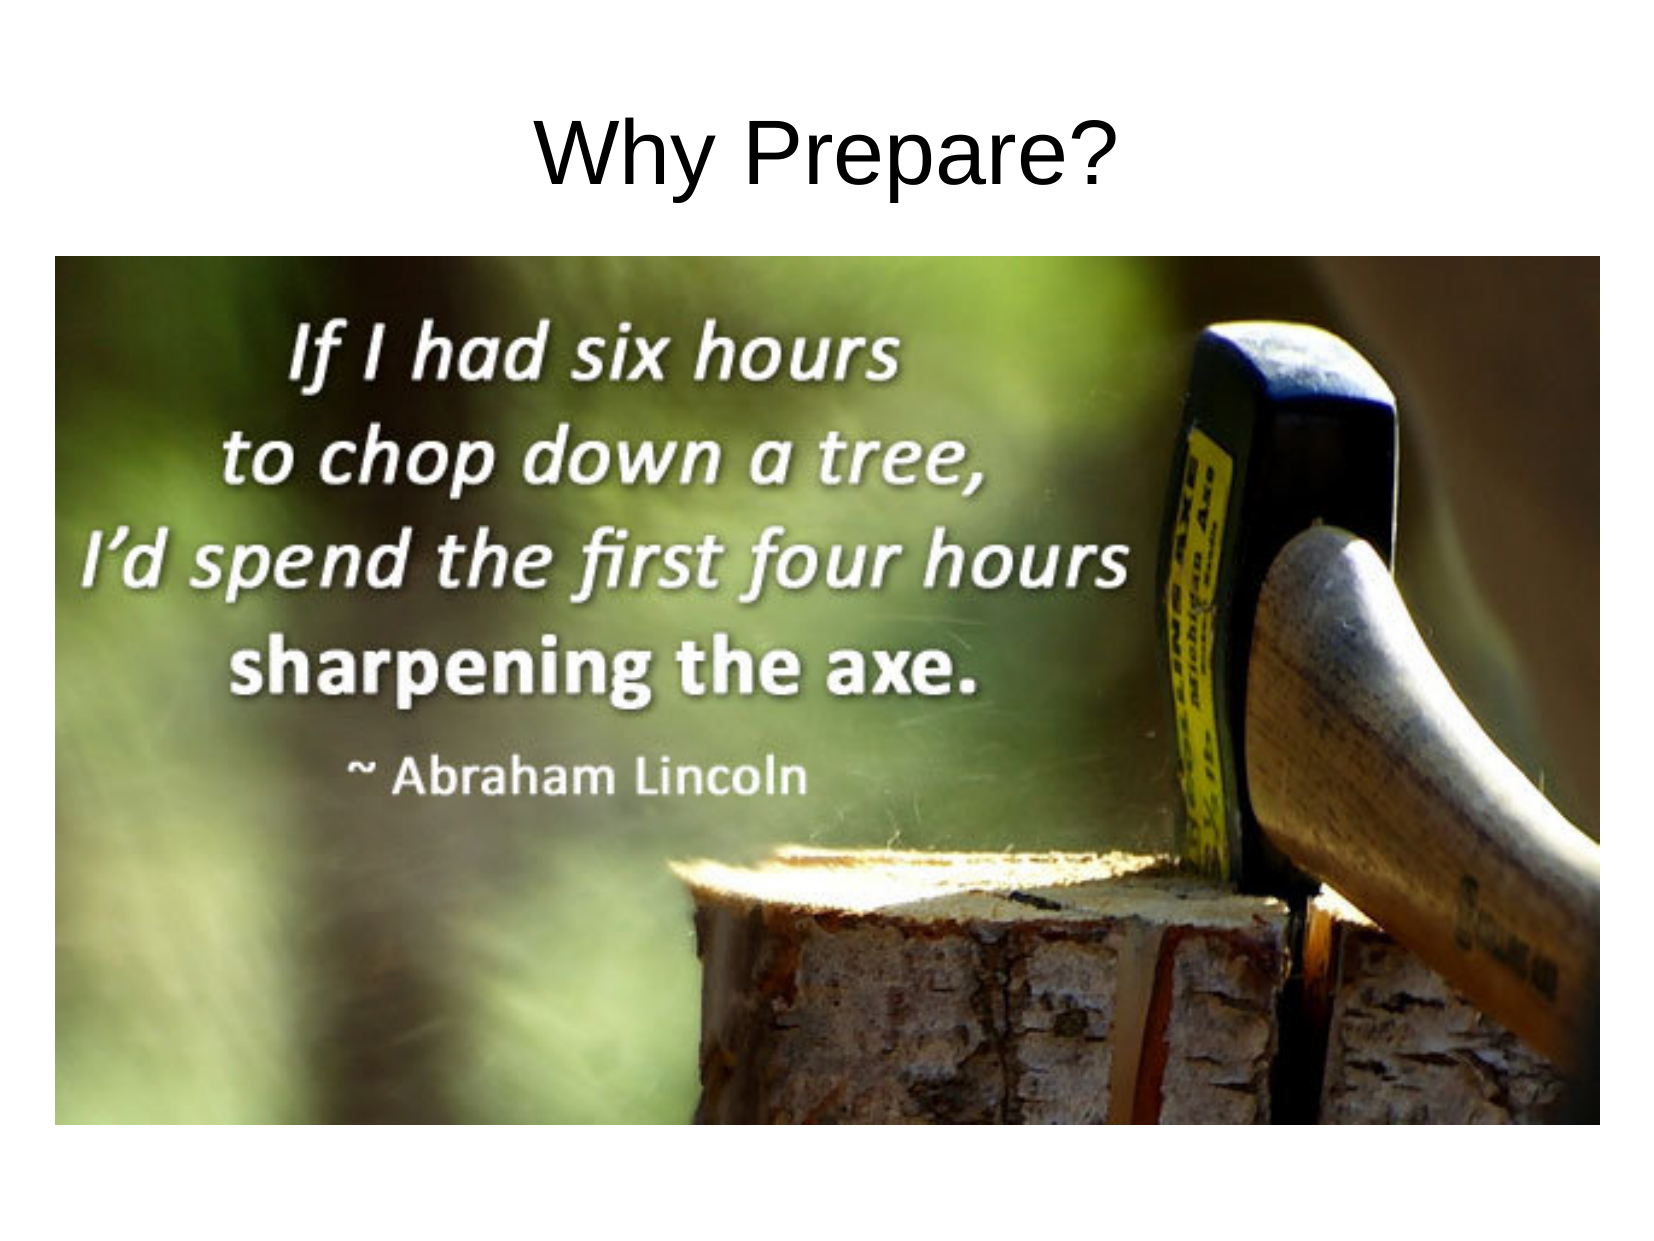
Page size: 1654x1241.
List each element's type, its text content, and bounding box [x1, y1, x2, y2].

title Why Prepare? [82, 49, 1571, 256]
picture [55, 256, 1600, 1126]
